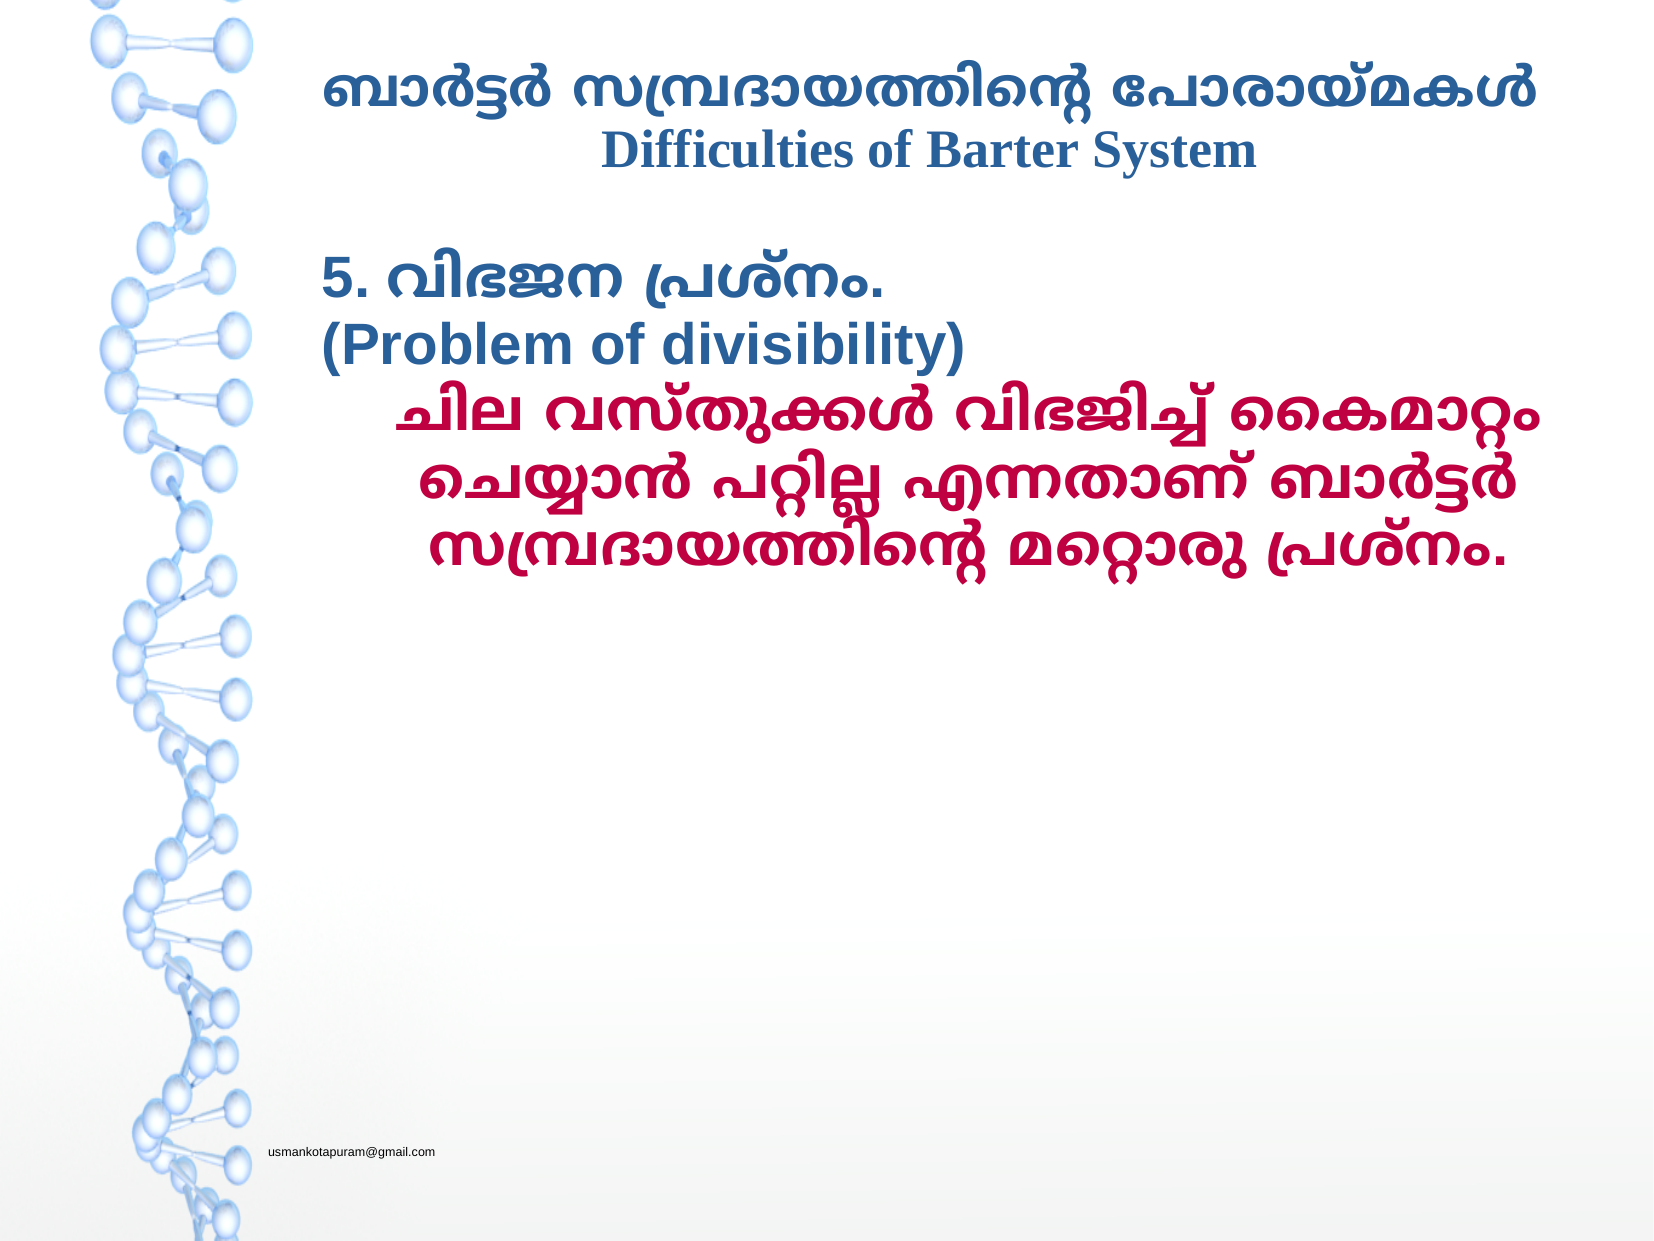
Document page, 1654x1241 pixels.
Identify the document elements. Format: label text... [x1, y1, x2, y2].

picture [0, 0, 1654, 1241]
title ബാർട്ടർ സമ്പ്രദായത്തിന്റെ പോരായ്മകൾ Difficulties of Barter System [265, 47, 1595, 189]
text_box 5. വിഭജന പ്രശ്നം. (Problem of divisibility) ചില വസ്തുക്കൾ വിഭജിച്ച് കൈമാറ്റം ചെയ്യാൻ പറ്റില്ല എന്നതാണ് ബാർട്ടർ സമ്പ്രദായത്തിന്റെ മറ്റൊരു പ്രശ്നം. [307, 236, 1630, 520]
